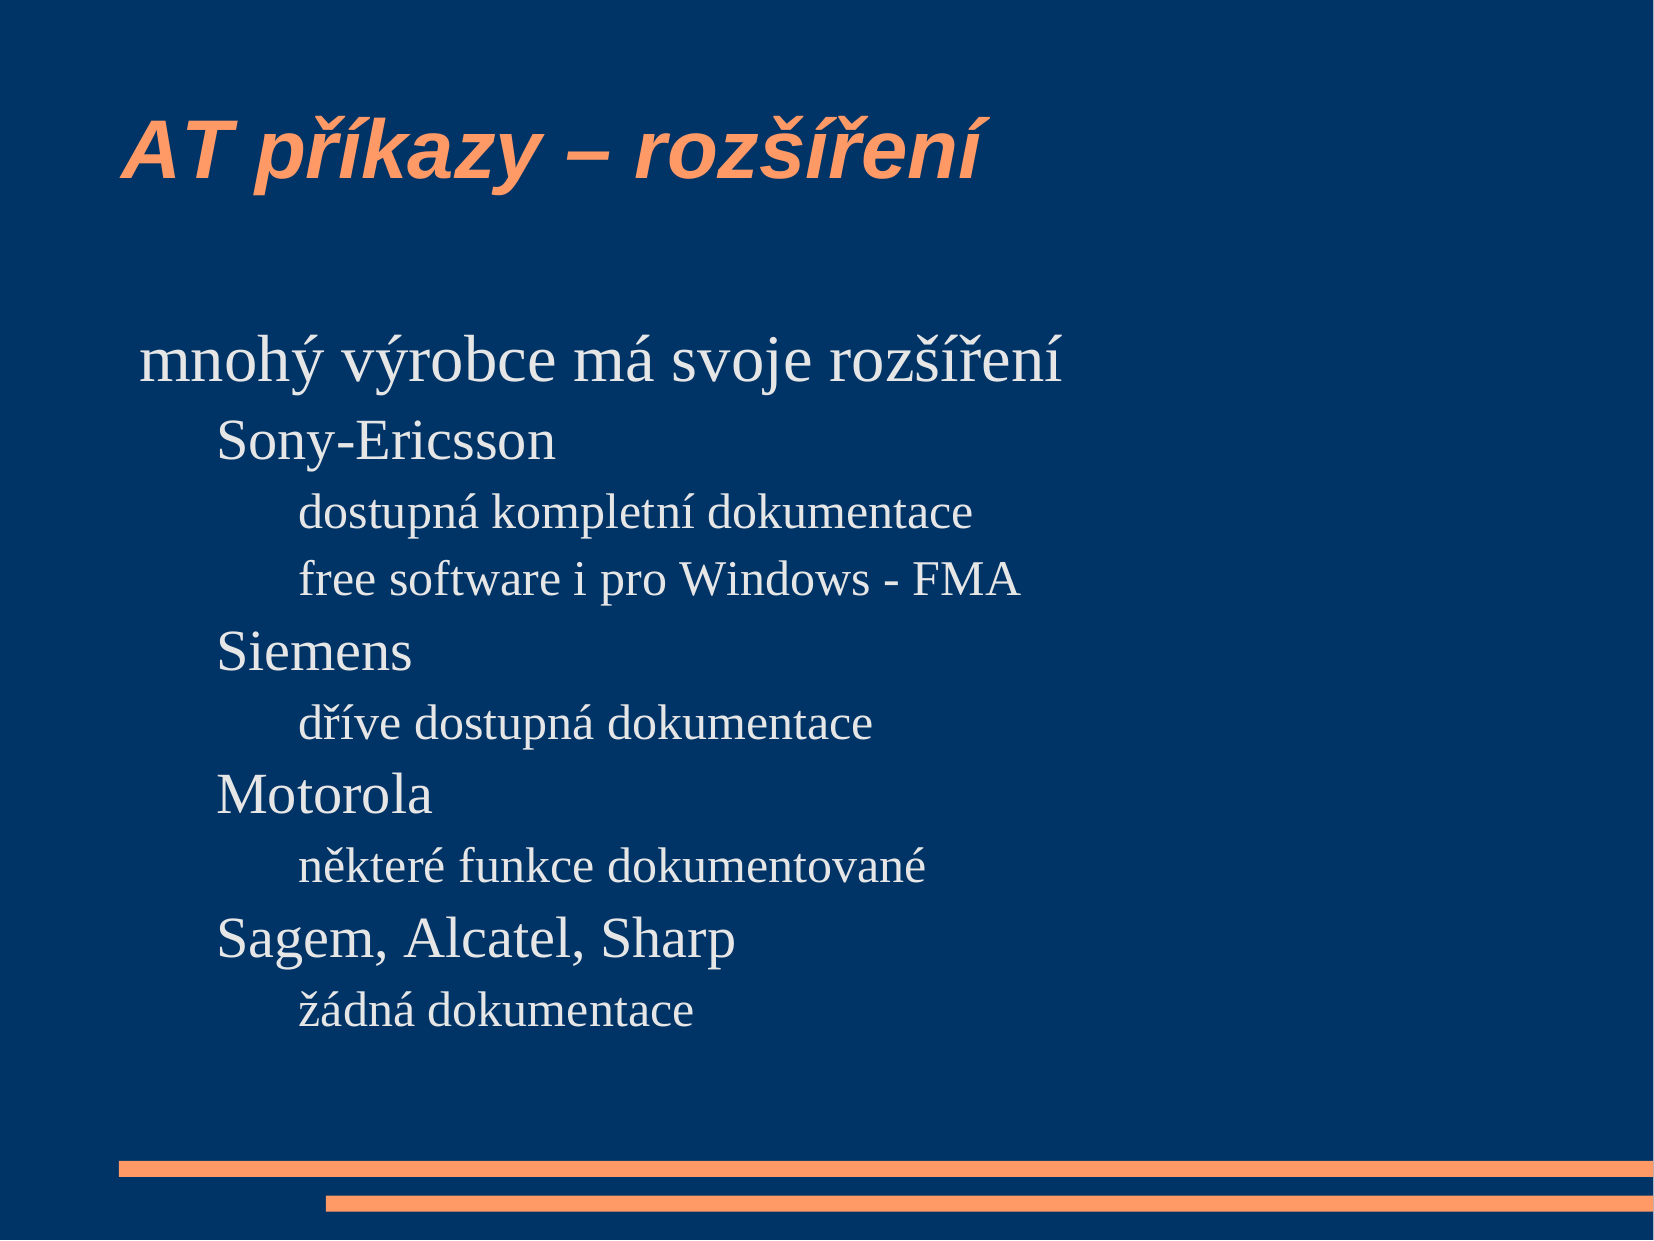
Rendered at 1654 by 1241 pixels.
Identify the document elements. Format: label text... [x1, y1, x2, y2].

title AT příkazy – rozšíření [121, 46, 1534, 254]
list mnohý výrobce má svoje rozšíření Sony-Ericsson dostupná kompletní dokumentace free software i pro Windows - FMA Siemens dříve dostupná dokumentace Motorola některé funkce dokumentované Sagem, Alcatel, Sharp žádná dokumentace [121, 322, 1561, 1133]
